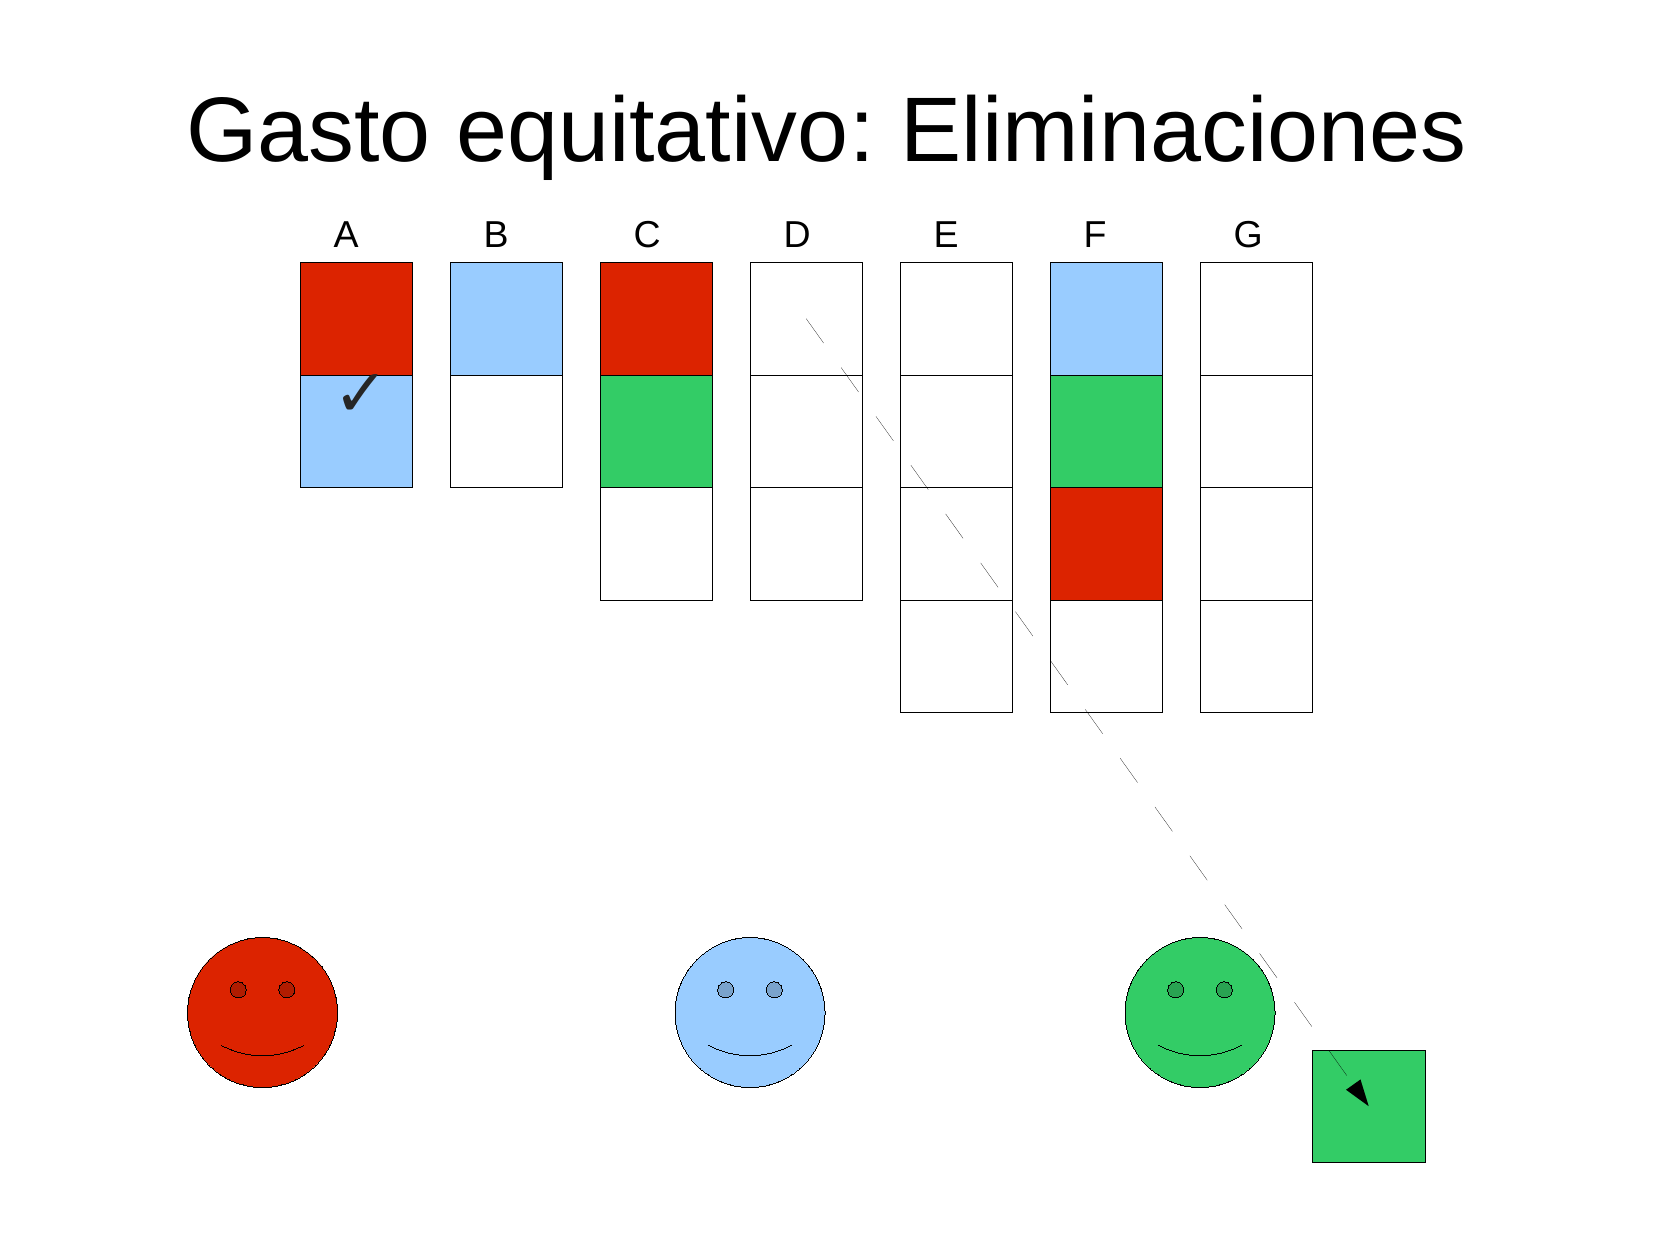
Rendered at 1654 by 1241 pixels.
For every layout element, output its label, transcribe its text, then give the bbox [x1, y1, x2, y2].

text_box [750, 262, 863, 601]
text_box [1050, 262, 1163, 713]
text_box [1312, 1050, 1426, 1163]
text_box D [768, 205, 826, 263]
text_box G [1218, 205, 1276, 263]
text_box A [318, 206, 376, 264]
text_box [675, 937, 826, 1088]
text_box [300, 262, 413, 488]
text_box [450, 262, 563, 488]
text_box C [618, 205, 675, 263]
title Gasto equitativo: Eliminaciones [0, 25, 1654, 233]
text_box E [918, 206, 975, 264]
text_box [900, 262, 1013, 713]
text_box [1125, 937, 1276, 1088]
text_box F [1068, 206, 1126, 264]
text_box ✓ [318, 337, 413, 431]
text_box [600, 262, 713, 601]
text_box [187, 937, 338, 1088]
text_box [1200, 262, 1313, 713]
text_box B [468, 206, 526, 264]
